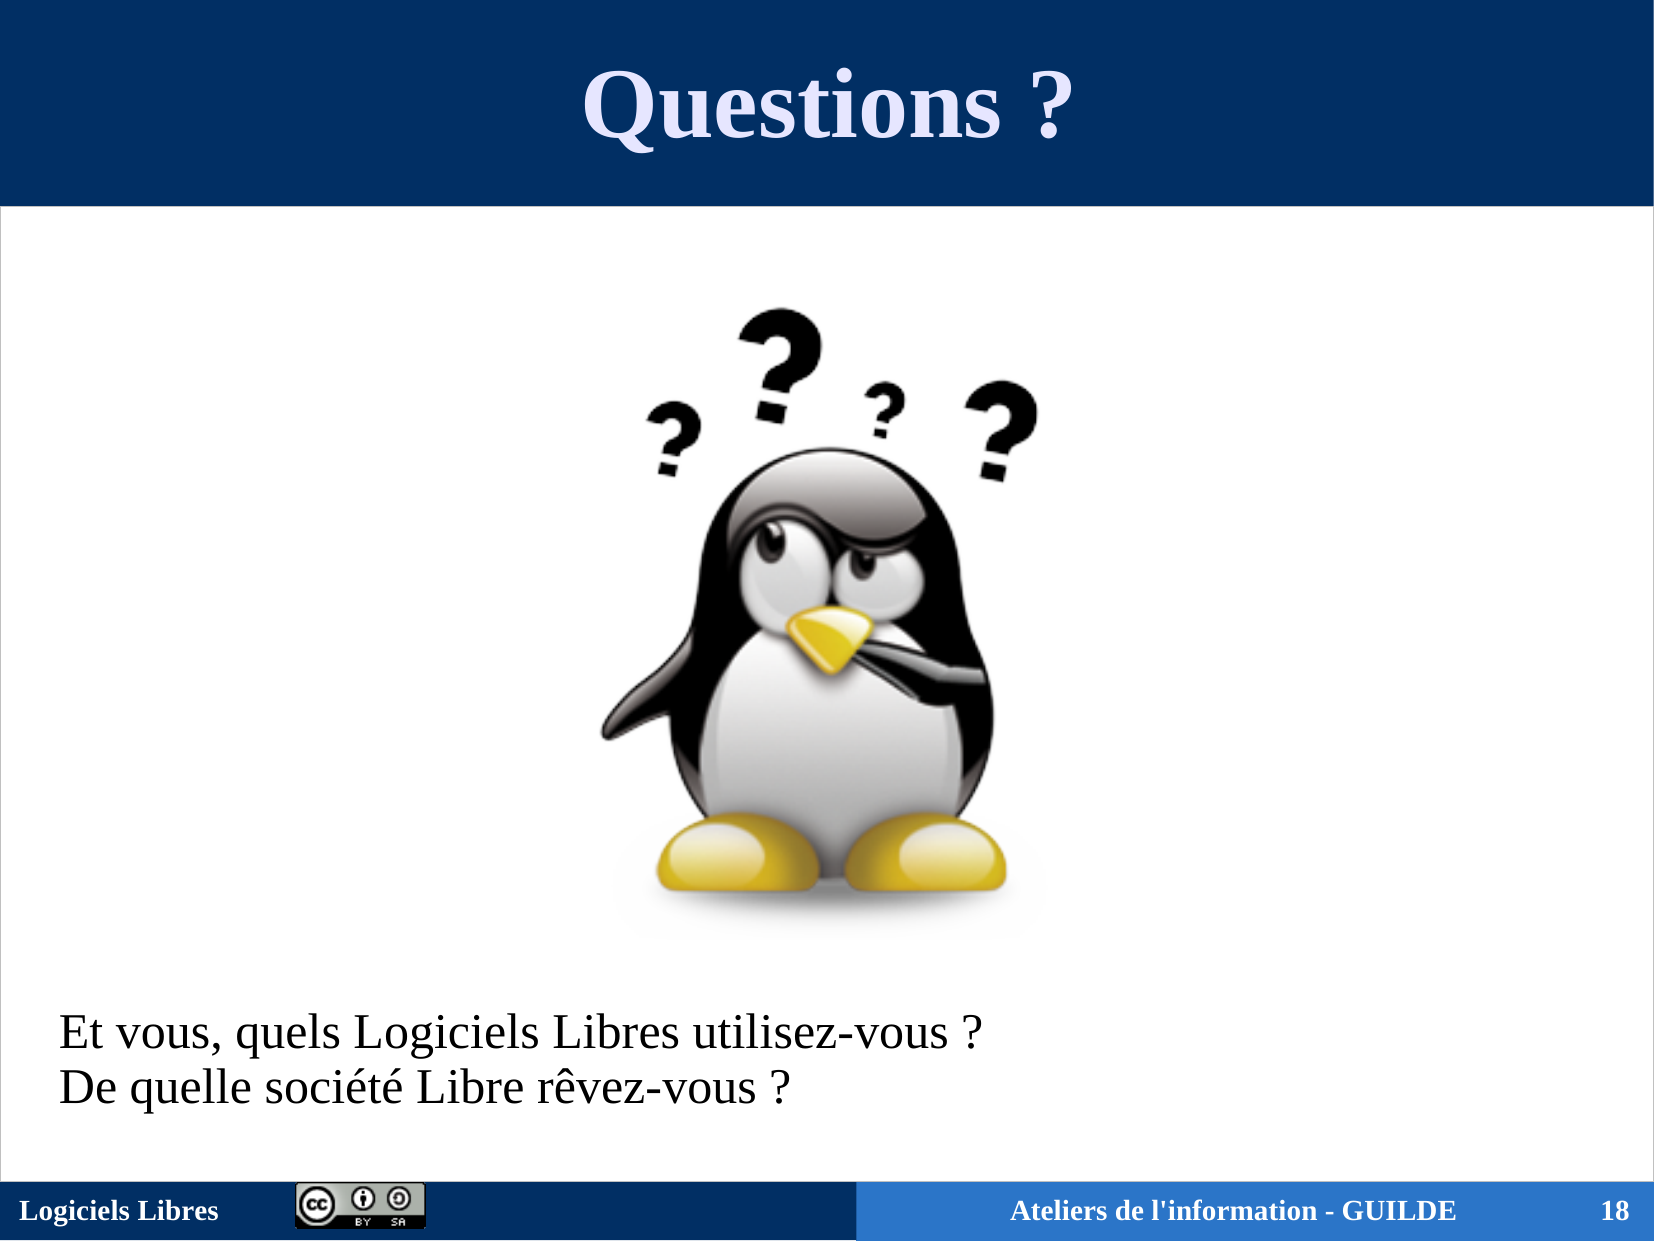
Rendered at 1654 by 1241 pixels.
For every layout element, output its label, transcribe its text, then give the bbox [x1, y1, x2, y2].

picture [295, 1182, 426, 1229]
picture [501, 295, 1152, 945]
text_box Et vous, quels Logiciels Libres utilisez-vous ? De quelle société Libre rêvez-vous ? [59, 1003, 985, 1115]
title Questions ? [123, 0, 1536, 208]
